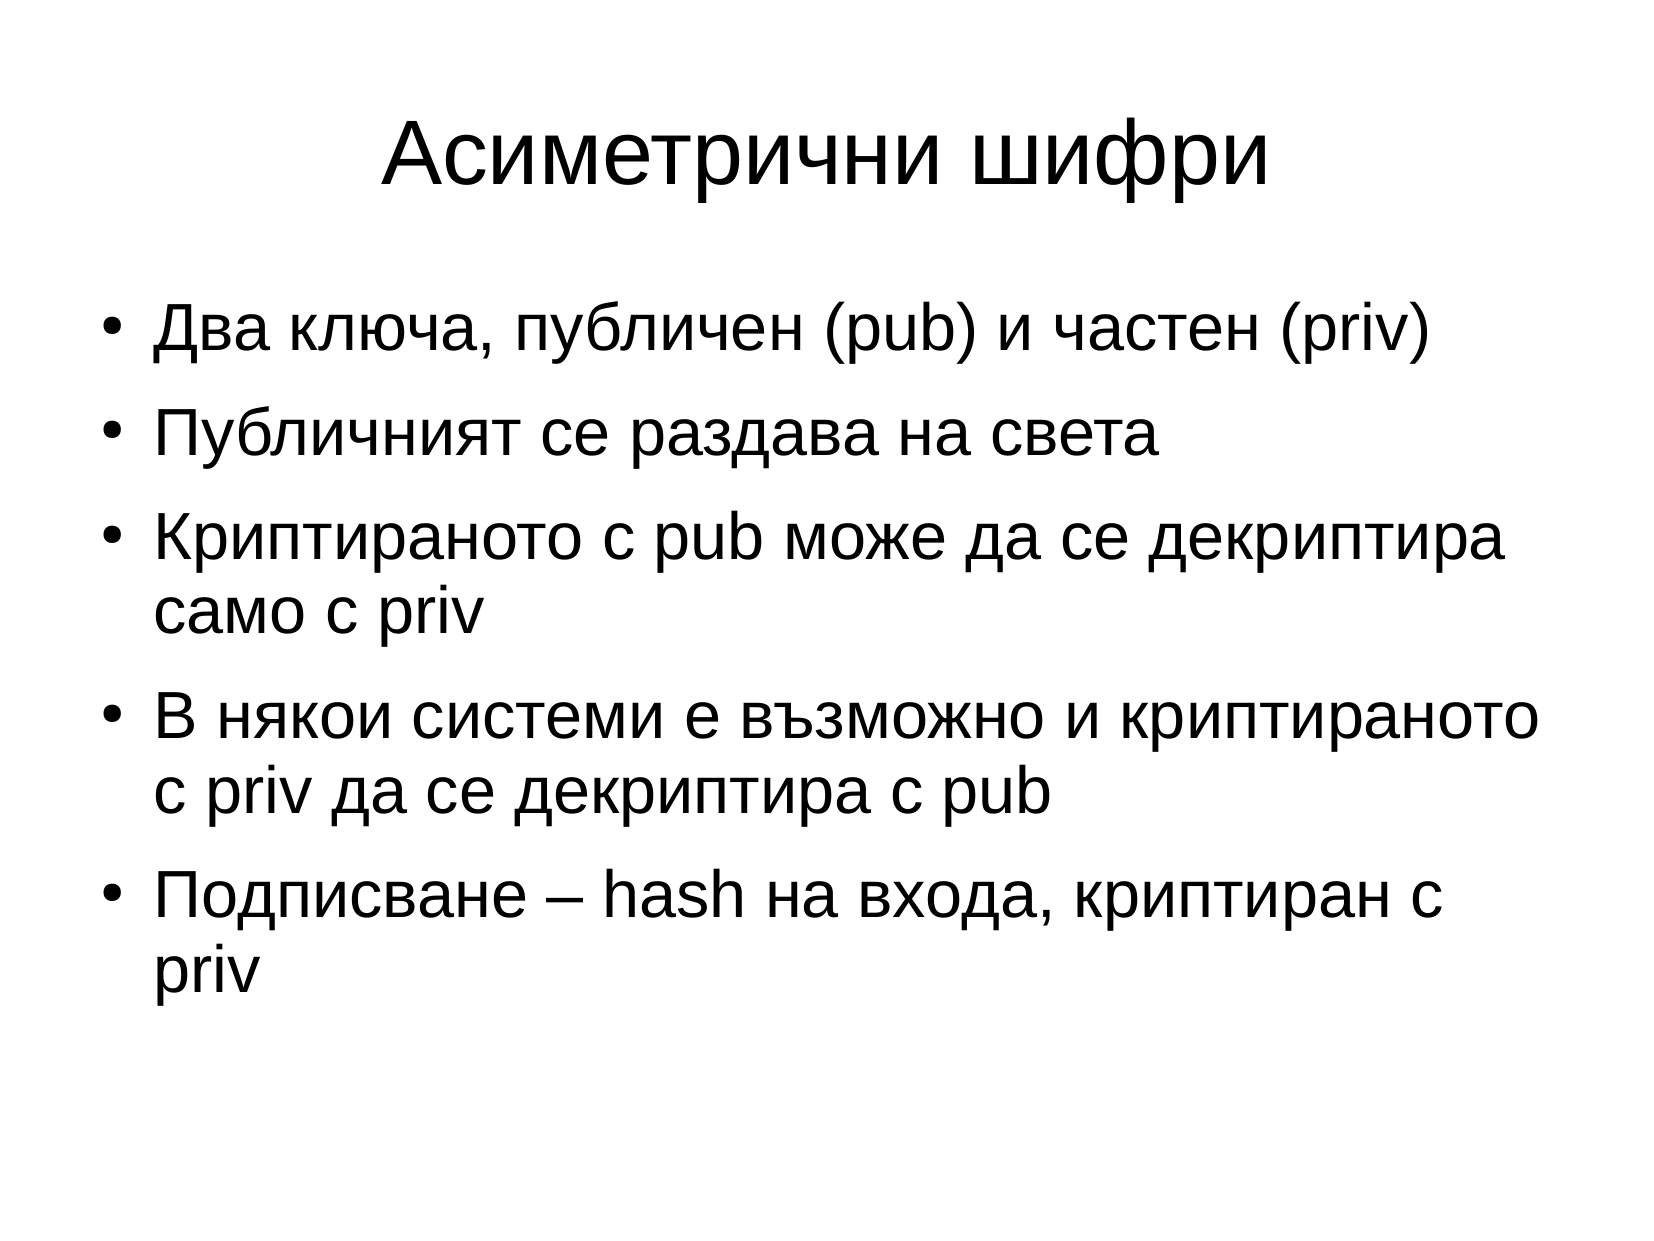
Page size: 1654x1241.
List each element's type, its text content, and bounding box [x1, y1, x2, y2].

list Два ключа, публичен (pub) и частен (priv) Публичният се раздава на света Криптираното с pub може да се декриптира само с priv В някои системи е възможно и криптираното с priv да се декриптира с pub Подписване – hash на входа, криптиран с priv [82, 290, 1571, 1109]
title Асиметрични шифри [82, 56, 1571, 250]
